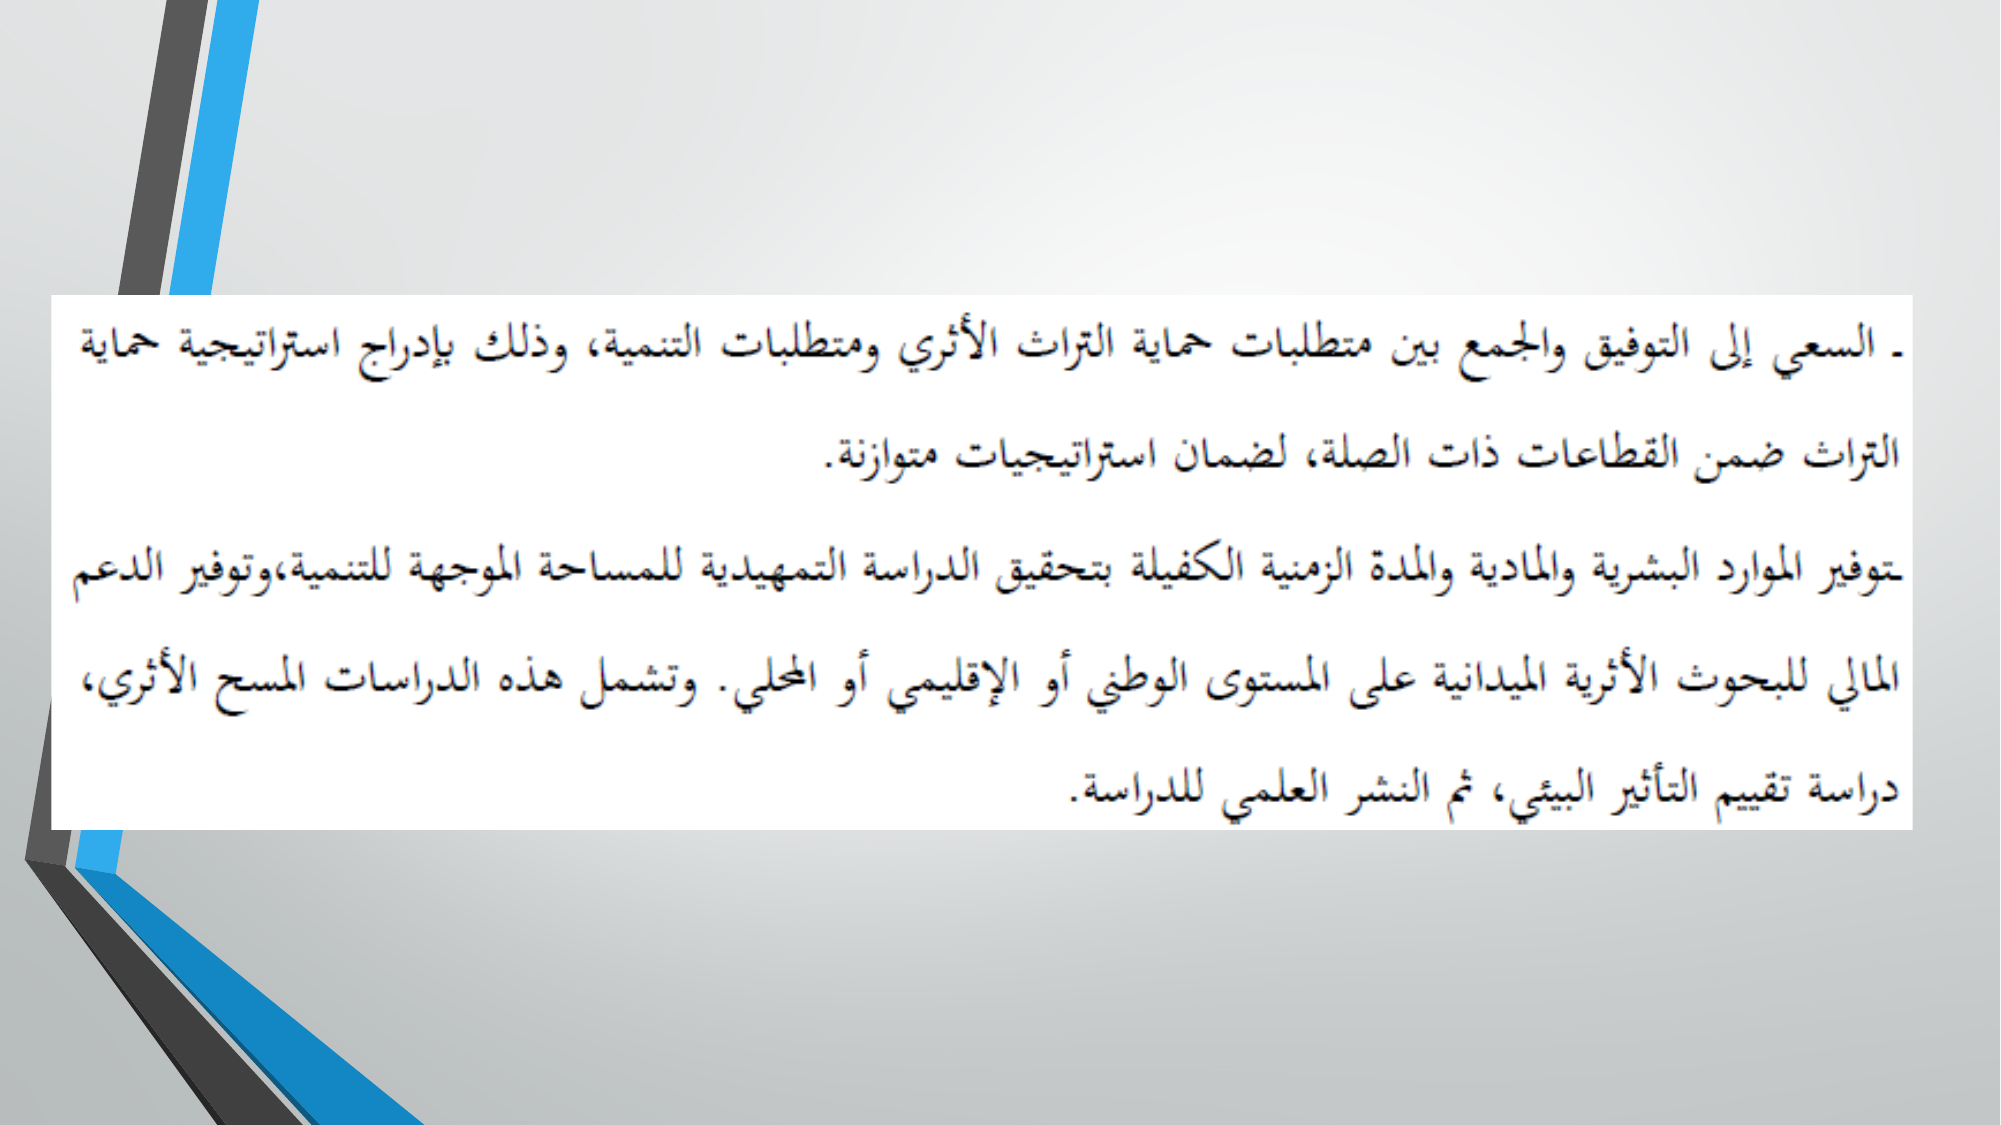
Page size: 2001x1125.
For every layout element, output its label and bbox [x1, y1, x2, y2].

picture [51, 295, 1913, 830]
